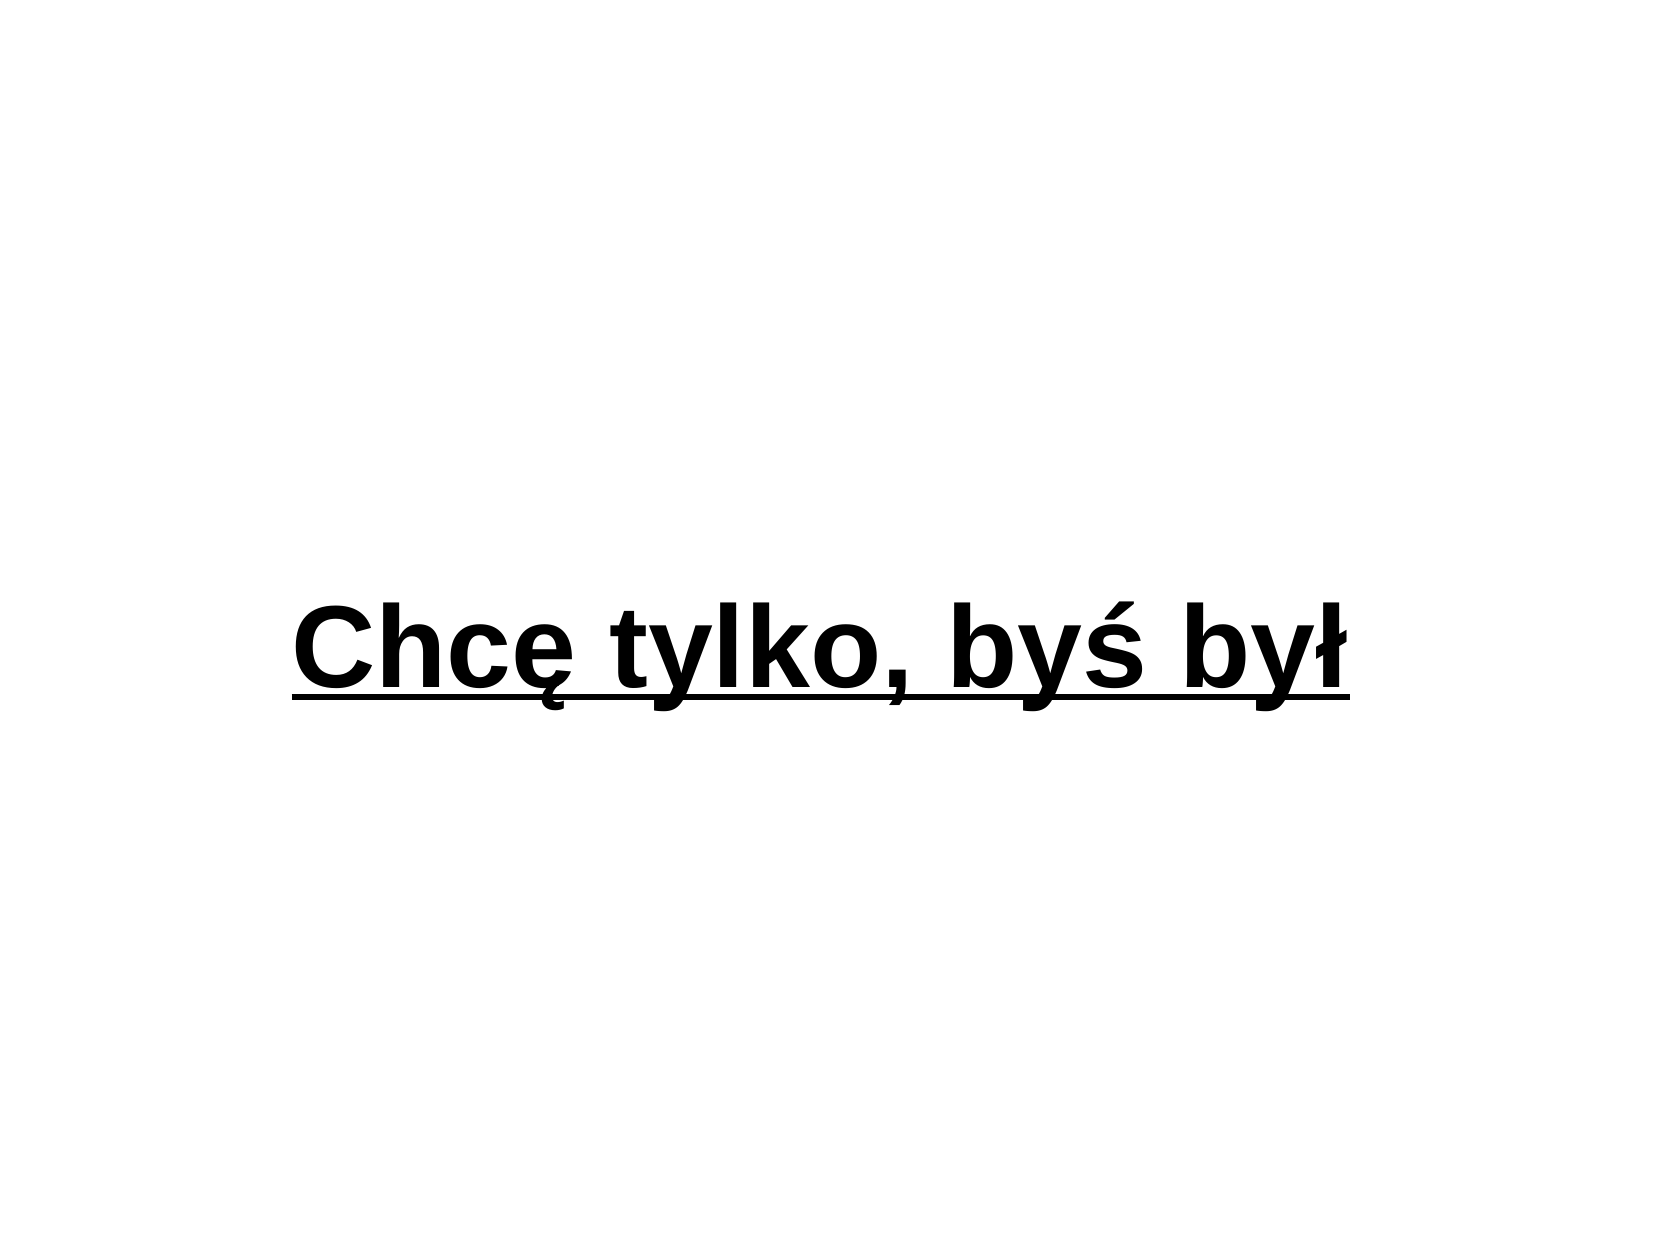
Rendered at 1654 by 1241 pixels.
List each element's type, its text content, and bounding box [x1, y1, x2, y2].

subtitle Chcę tylko, byś był [0, 0, 1642, 1229]
